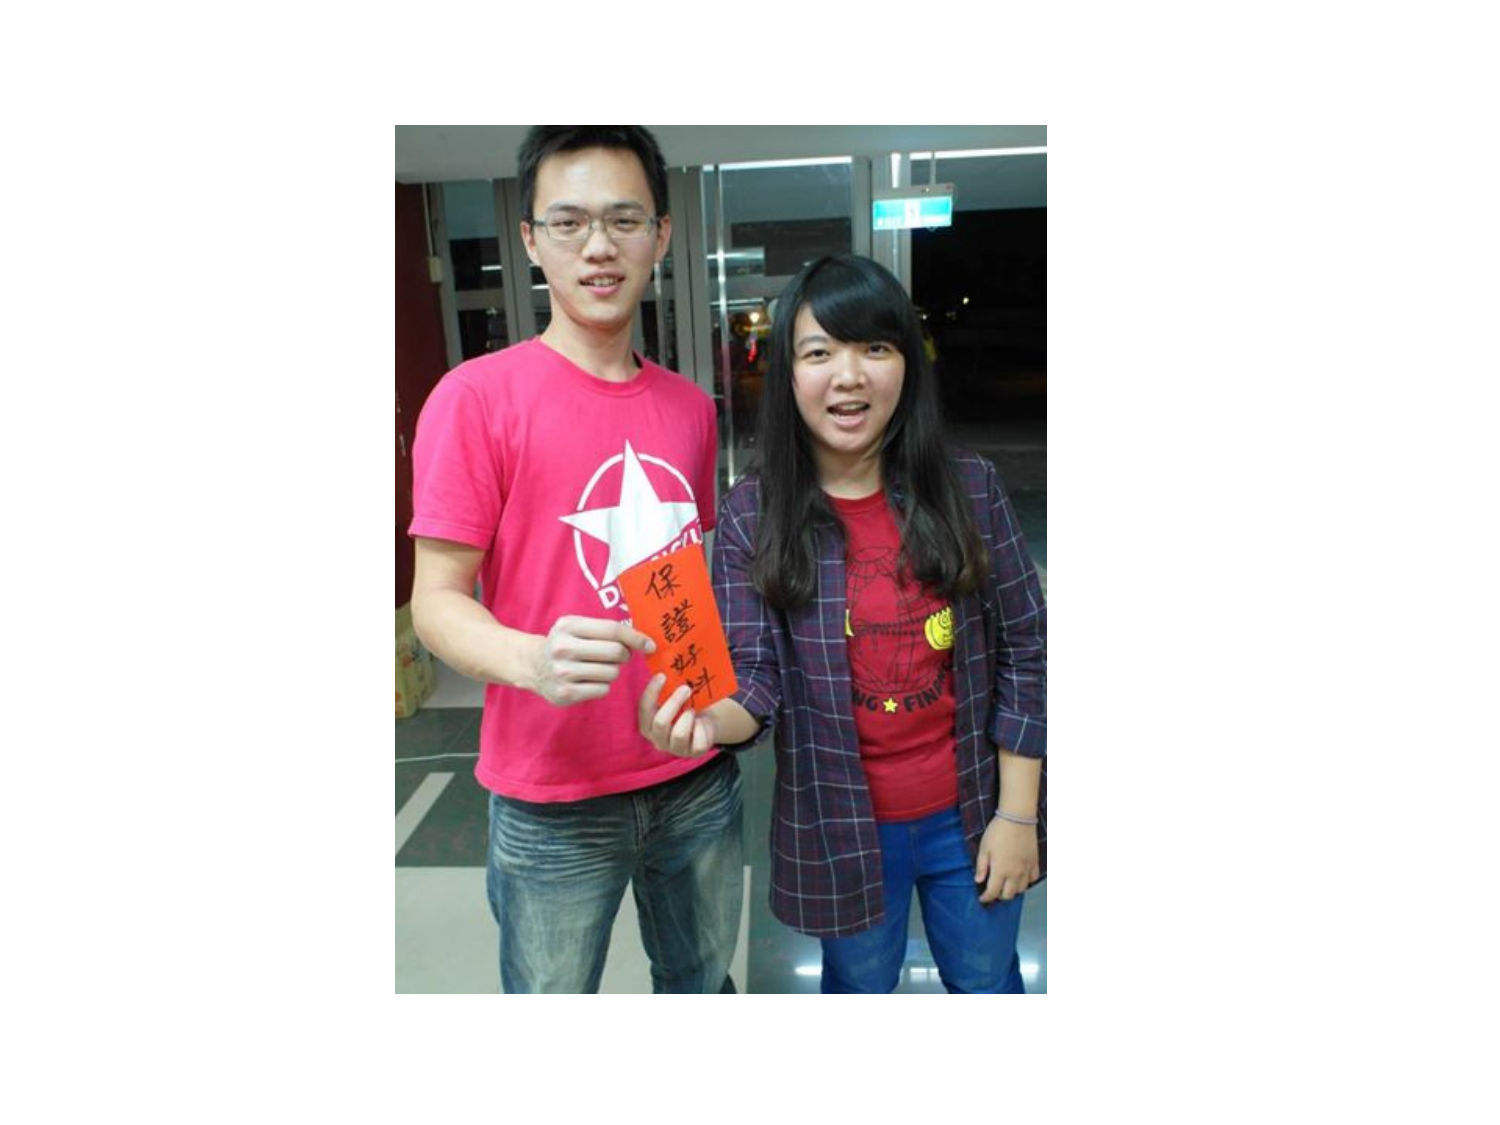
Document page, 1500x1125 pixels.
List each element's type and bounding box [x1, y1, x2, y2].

picture [395, 125, 1047, 994]
